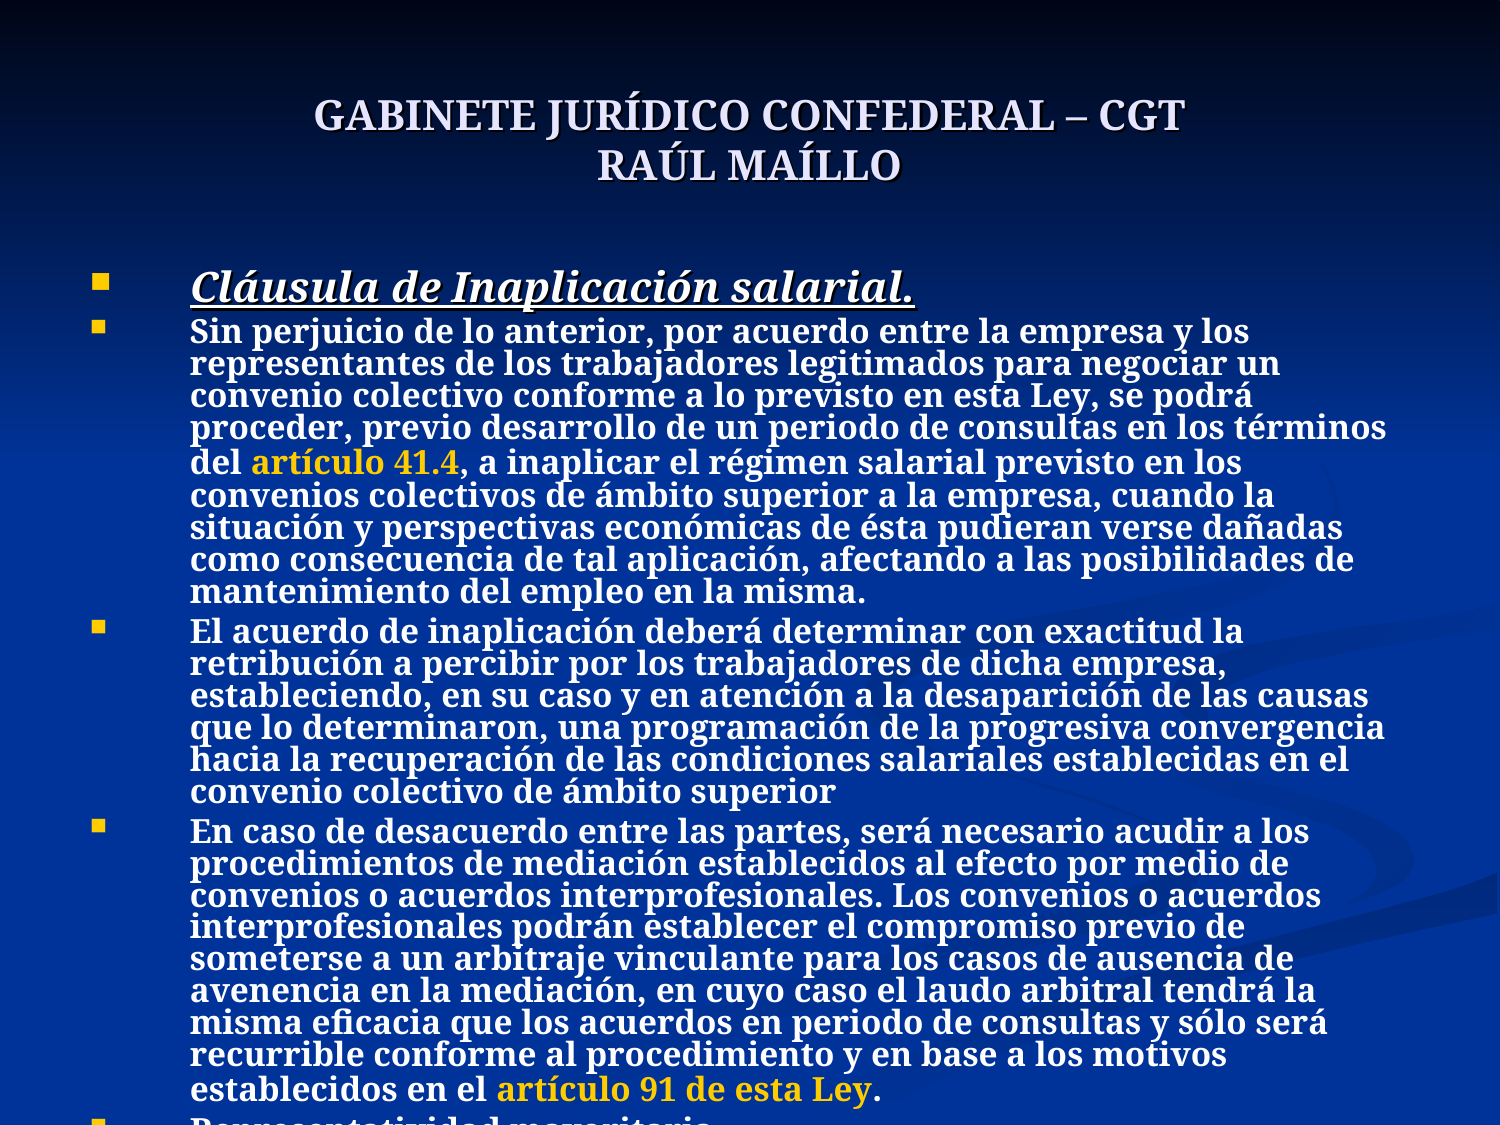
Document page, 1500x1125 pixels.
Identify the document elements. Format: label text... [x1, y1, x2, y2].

list Cláusula de Inaplicación salarial. Sin perjuicio de lo anterior, por acuerdo entre la empresa y los representantes de los trabajadores legitimados para negociar un convenio colectivo conforme a lo previsto en esta Ley, se podrá proceder, previo desarrollo de un periodo de consultas en los términos del artículo 41.4, a inaplicar el régimen salarial previsto en los convenios colectivos de ámbito superior a la empresa, cuando la situación y perspectivas económicas de ésta pudieran verse dañadas como consecuencia de tal aplicación, afectando a las posibilidades de mantenimiento del empleo en la misma. El acuerdo de inaplicación deberá determinar con exactitud la retribución a percibir por los trabajadores de dicha empresa, estableciendo, en su caso y en atención a la desaparición de las causas que lo determinaron, una programación de la progresiva convergencia hacia la recuperación de las condiciones salariales establecidas en el convenio colectivo de ámbito superior En caso de desacuerdo entre las partes, será necesario acudir a los procedimientos de mediación establecidos al efecto por medio de convenios o acuerdos interprofesionales. Los convenios o acuerdos interprofesionales podrán establecer el compromiso previo de someterse a un arbitraje vinculante para los casos de ausencia de avenencia en la mediación, en cuyo caso el laudo arbitral tendrá la misma eficacia que los acuerdos en periodo de consultas y sólo será recurrible conforme al procedimiento y en base a los motivos establecidos en el artículo 91 de esta Ley. Representatividad mayoritaria. [75, 262, 1426, 1125]
title GABINETE JURÍDICO CONFEDERAL – CGT RAÚL MAÍLLO [75, 45, 1426, 233]
